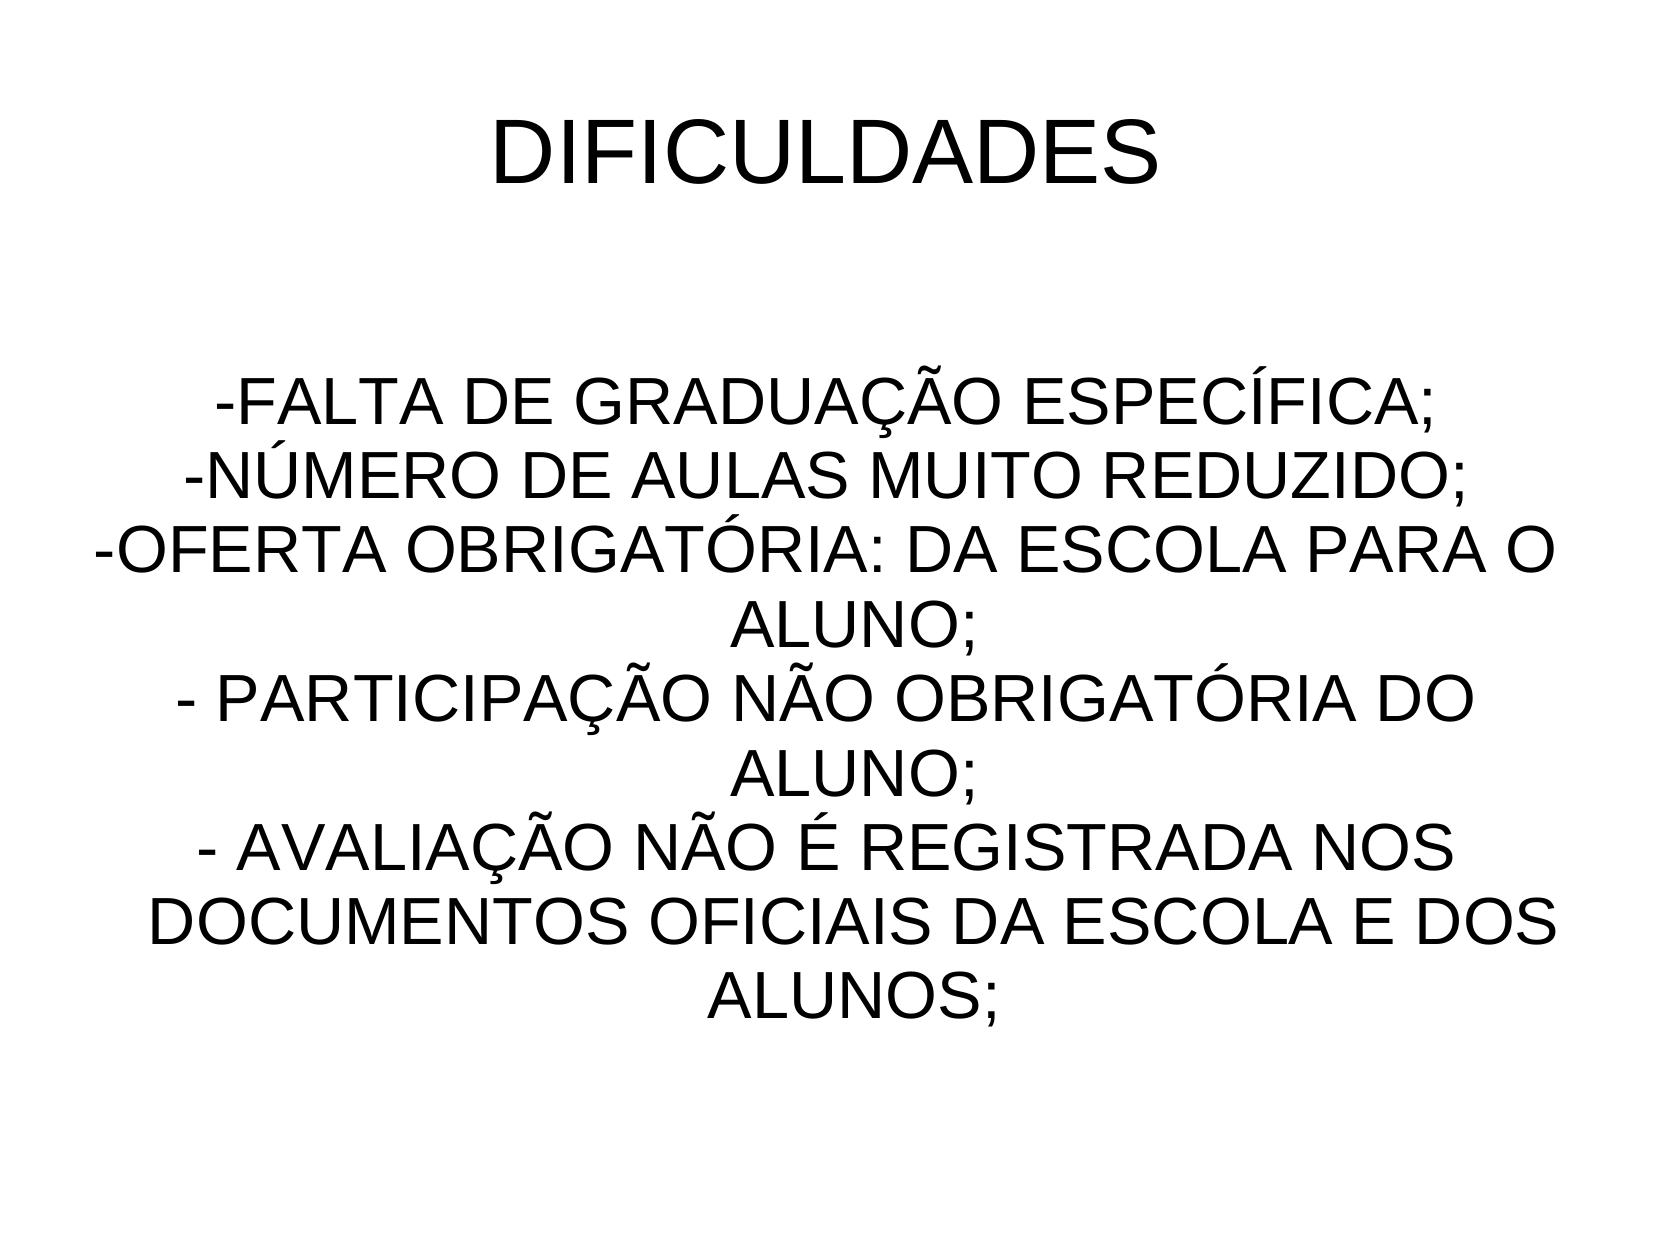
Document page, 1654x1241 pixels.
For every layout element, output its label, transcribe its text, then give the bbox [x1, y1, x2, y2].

subtitle -FALTA DE GRADUAÇÃO ESPECÍFICA; -NÚMERO DE AULAS MUITO REDUZIDO; -OFERTA OBRIGATÓRIA: DA ESCOLA PARA O ALUNO; - PARTICIPAÇÃO NÃO OBRIGATÓRIA DO ALUNO; - AVALIAÇÃO NÃO É REGISTRADA NOS DOCUMENTOS OFICIAIS DA ESCOLA E DOS ALUNOS; [82, 290, 1571, 1109]
title DIFICULDADES [82, 49, 1571, 257]
